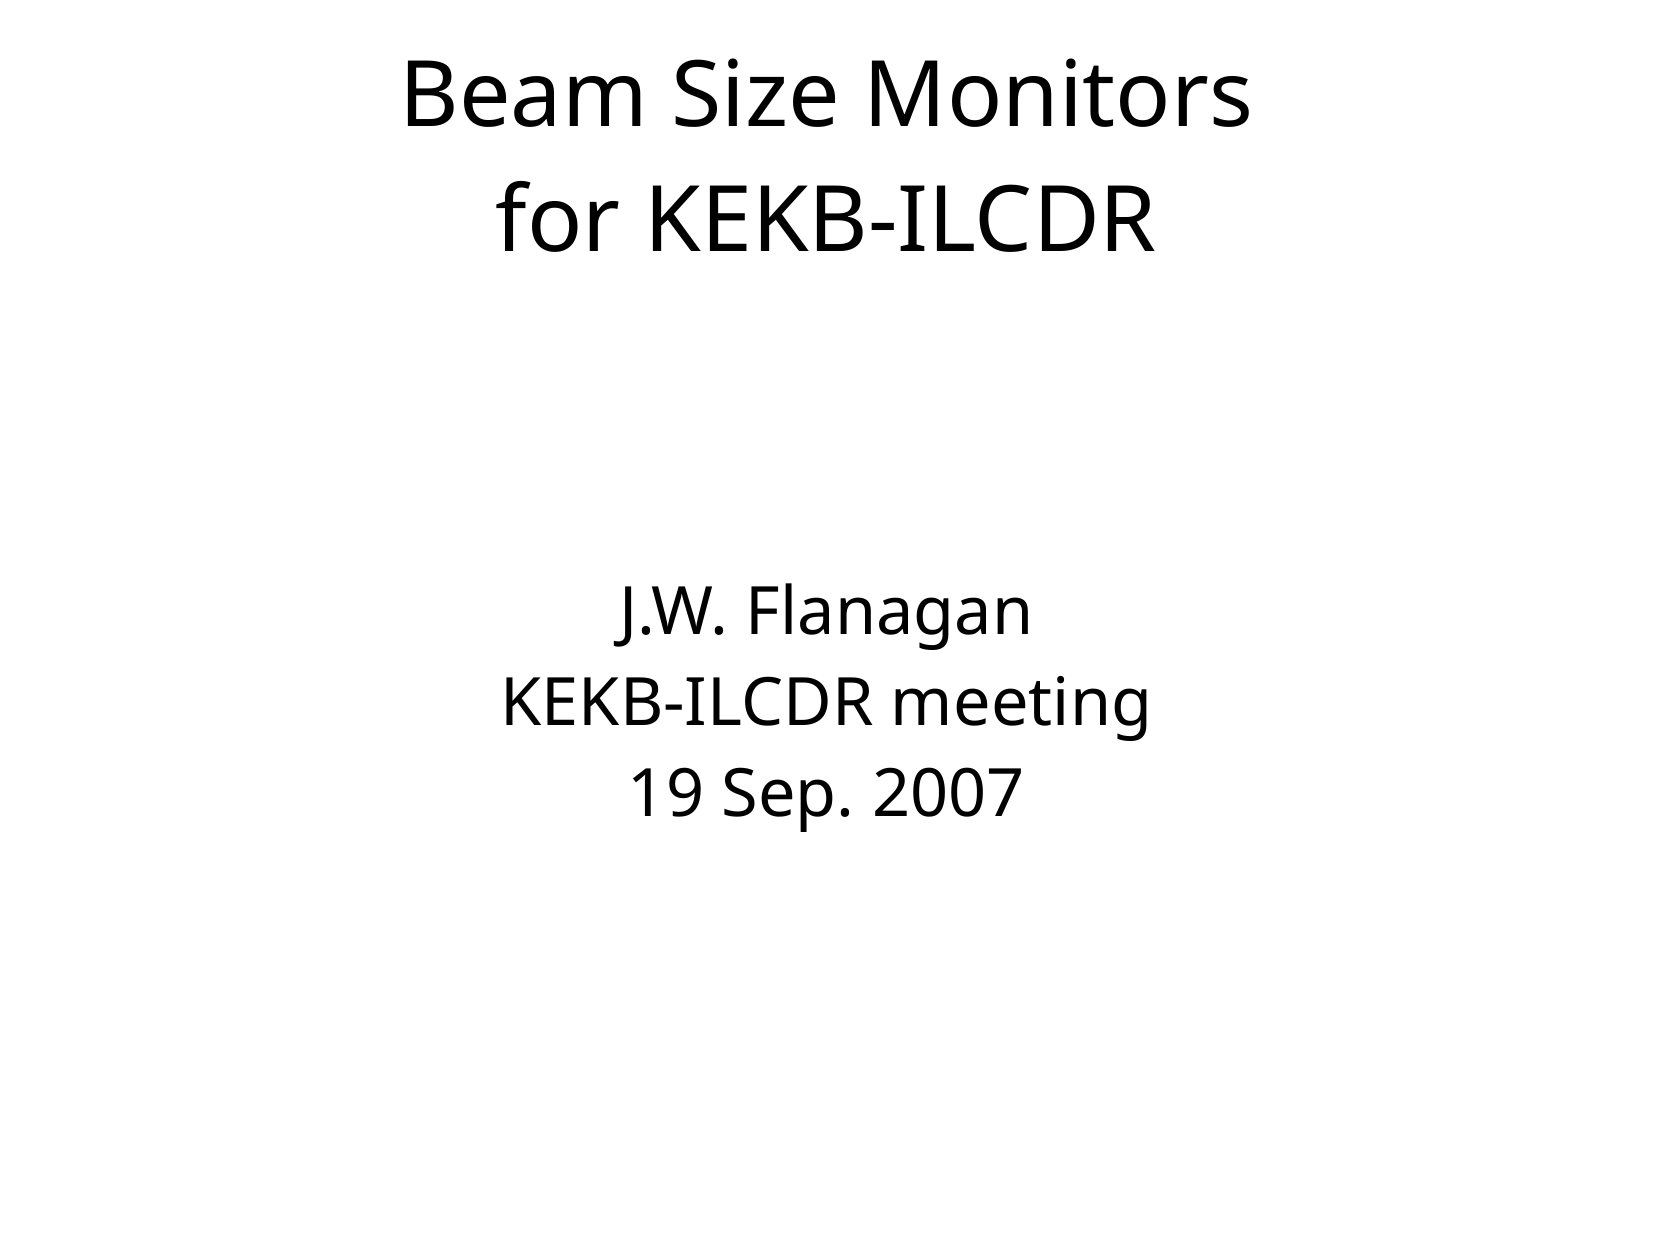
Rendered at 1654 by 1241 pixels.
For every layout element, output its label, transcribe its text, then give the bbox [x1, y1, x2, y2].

title Beam Size Monitors for KEKB-ILCDR [82, 42, 1571, 264]
subtitle J.W. Flanagan KEKB-ILCDR meeting 19 Sep. 2007 [82, 297, 1571, 1102]
